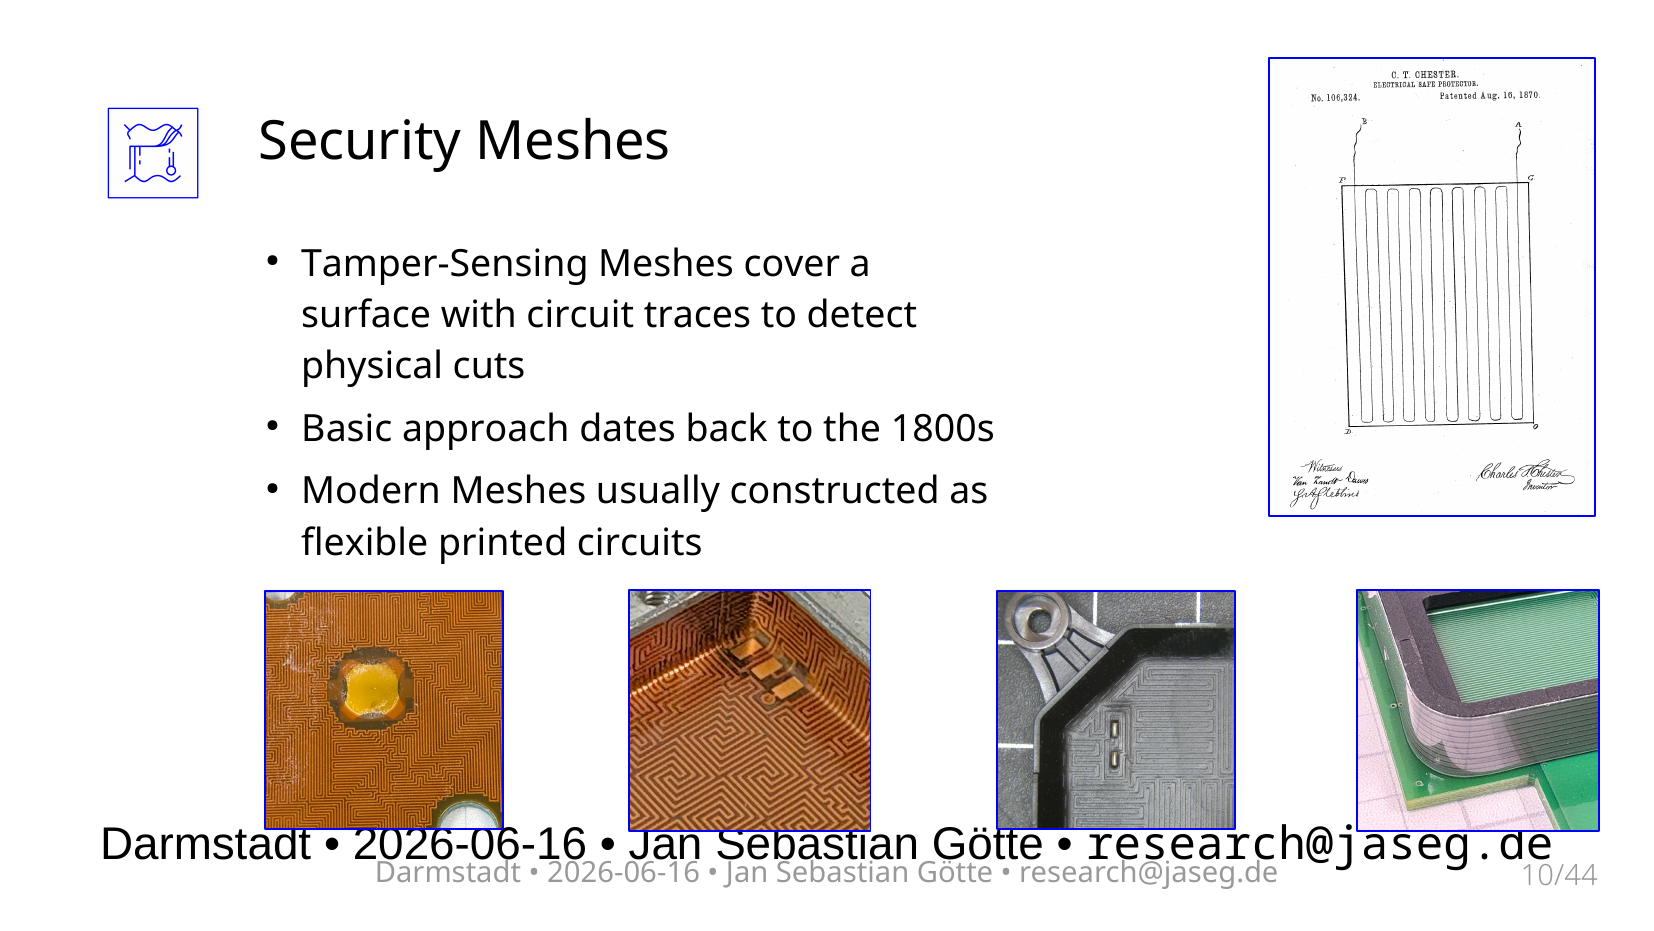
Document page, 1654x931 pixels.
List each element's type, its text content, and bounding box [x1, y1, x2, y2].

picture [997, 592, 1234, 829]
picture [1358, 590, 1598, 831]
picture [629, 590, 870, 831]
text_box Tamper-Sensing Meshes cover a surface with circuit traces to detect physical cuts Basic approach dates back to the 1800s Modern Meshes usually constructed as flexible printed circuits [265, 236, 1004, 783]
picture [99, 99, 207, 207]
picture [265, 592, 502, 829]
picture [1269, 59, 1595, 516]
text_box Darmstadt • 2026-06-16 • Jan Sebastian Götte • research@jaseg.de [82, 797, 1571, 886]
text_box Security Meshes [243, 93, 1268, 213]
